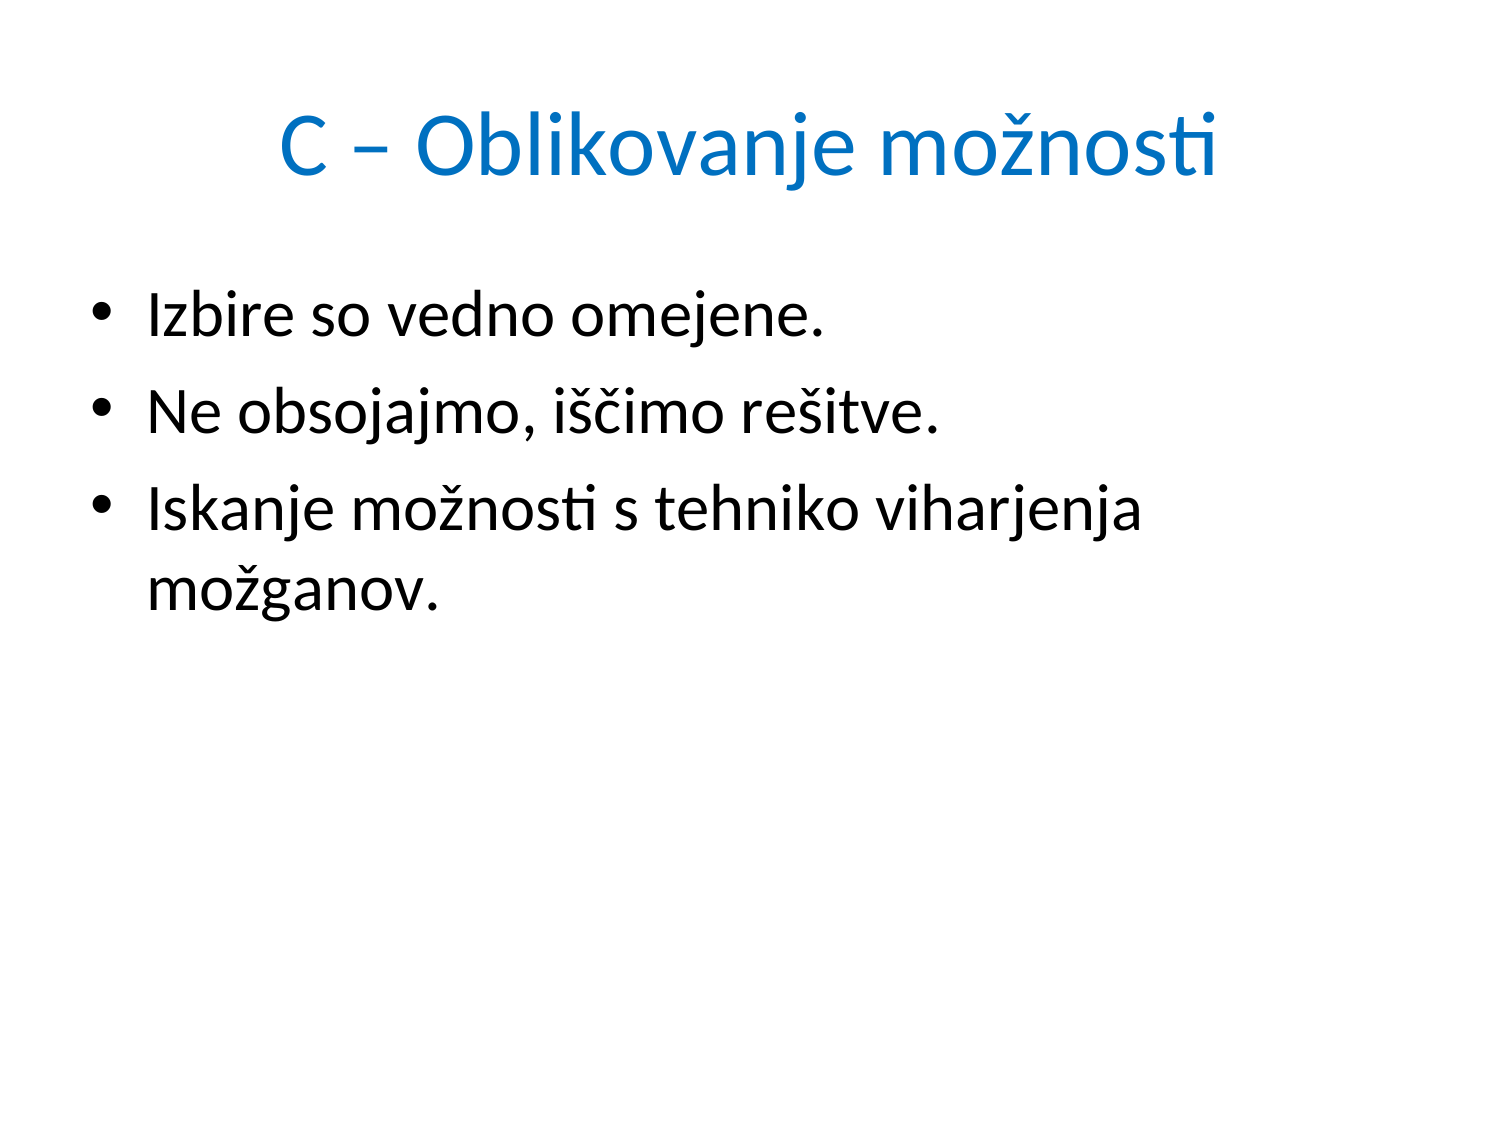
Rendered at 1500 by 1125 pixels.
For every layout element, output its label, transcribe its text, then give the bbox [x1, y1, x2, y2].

list Izbire so vedno omejene. Ne obsojajmo, iščimo rešitve. Iskanje možnosti s tehniko viharjenja možganov. [75, 262, 1426, 1006]
title C – Oblikovanje možnosti [75, 45, 1426, 233]
